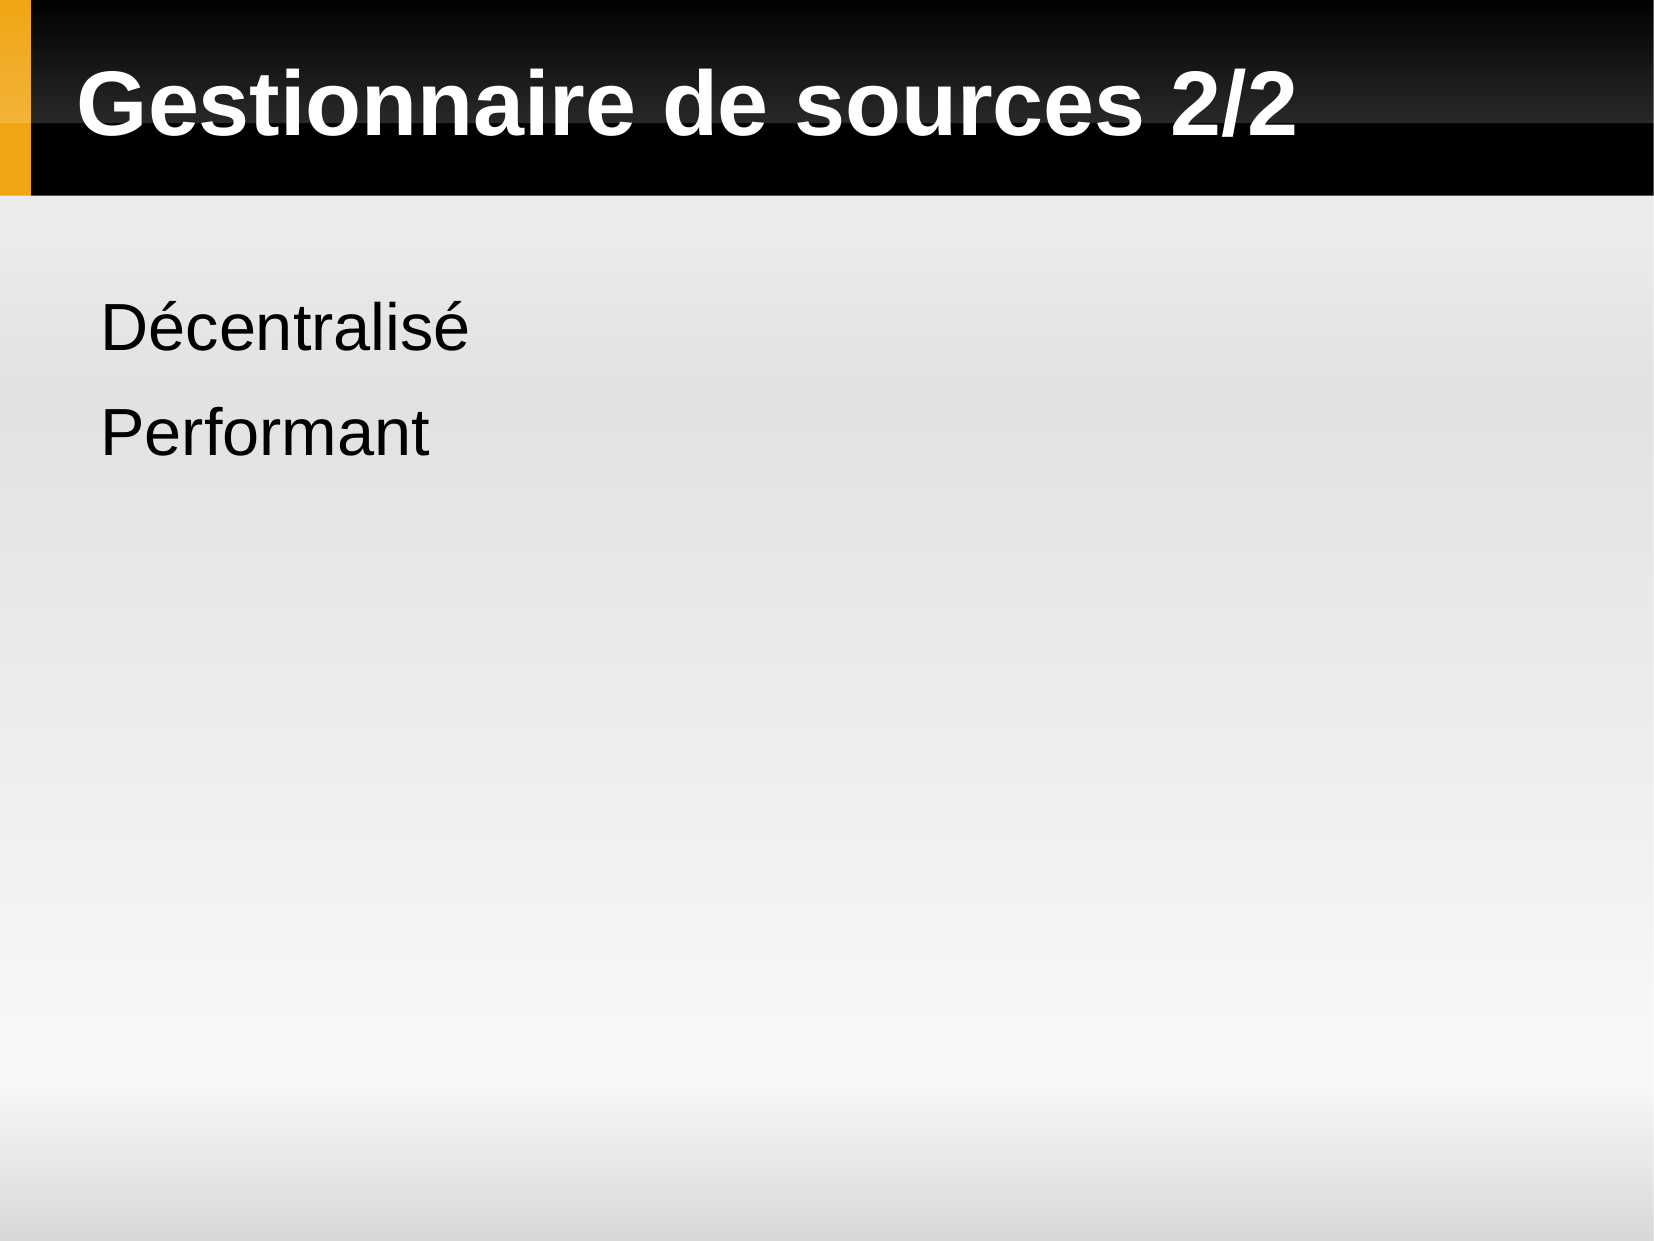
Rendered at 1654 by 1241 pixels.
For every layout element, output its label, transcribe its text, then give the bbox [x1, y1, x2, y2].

picture [0, 0, 1654, 1241]
title Gestionnaire de sources 2/2 [76, 7, 1565, 200]
list Décentralisé Performant [82, 290, 1571, 1094]
